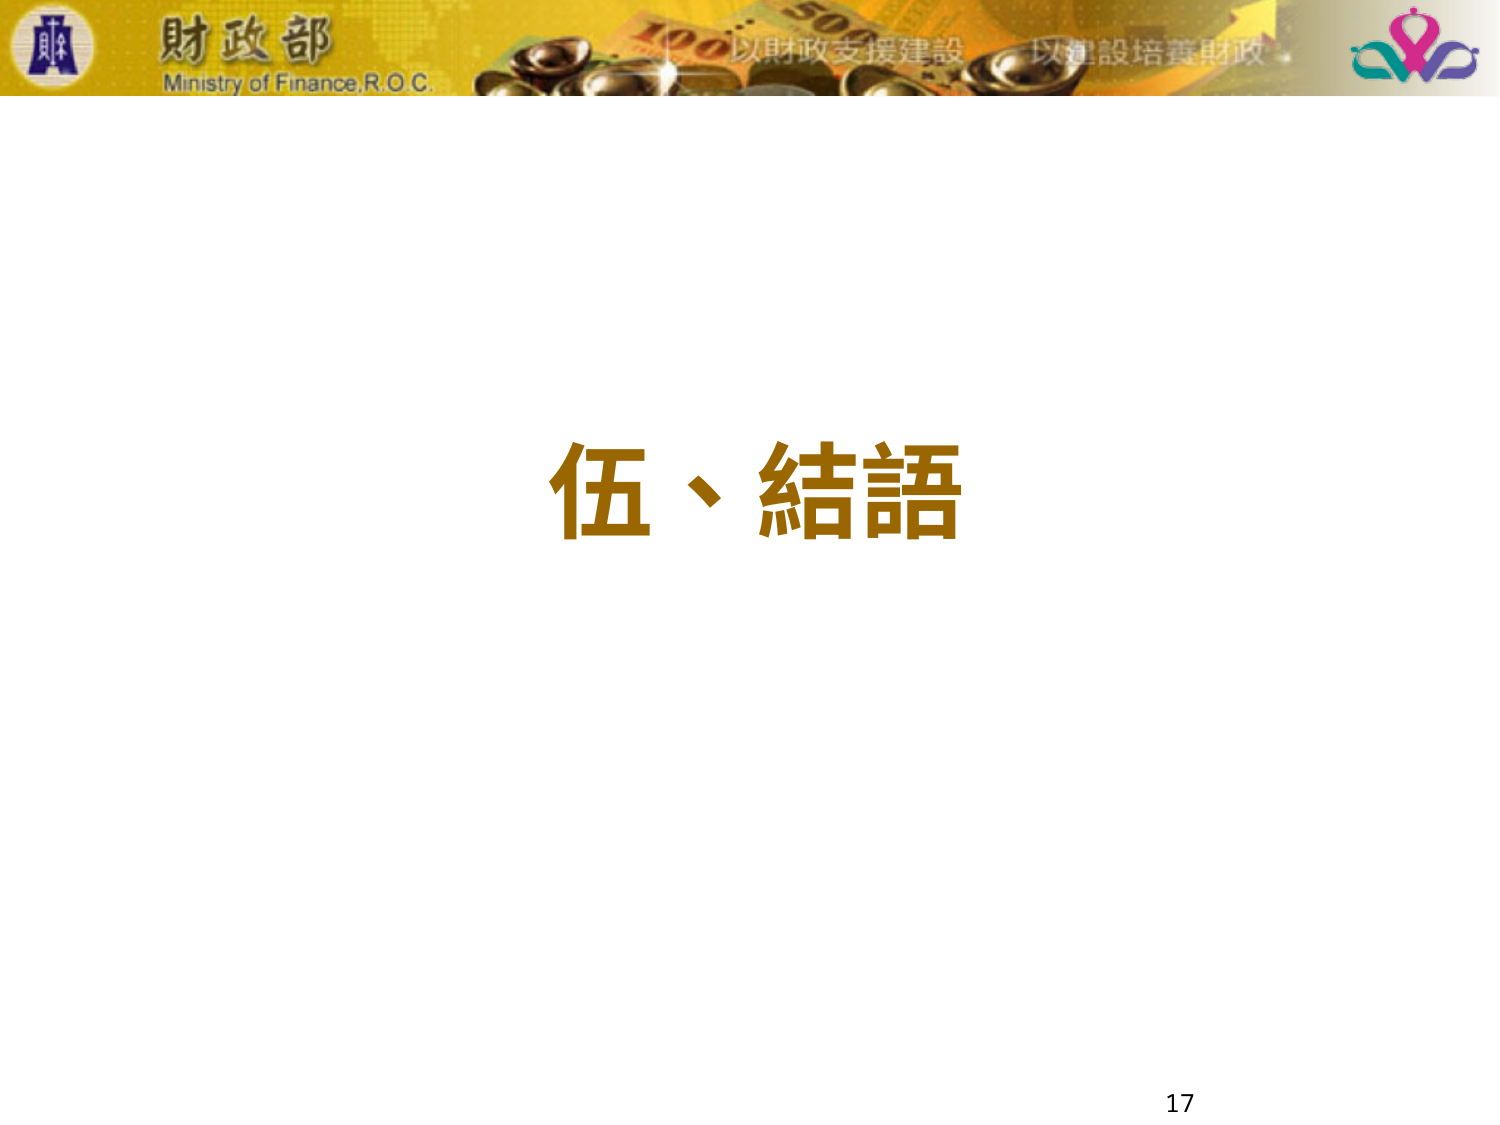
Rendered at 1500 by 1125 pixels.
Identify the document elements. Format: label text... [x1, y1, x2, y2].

text_box 17 [1149, 1080, 1500, 1125]
picture [0, 0, 1500, 96]
text_box 伍、結語 [0, 368, 1500, 610]
